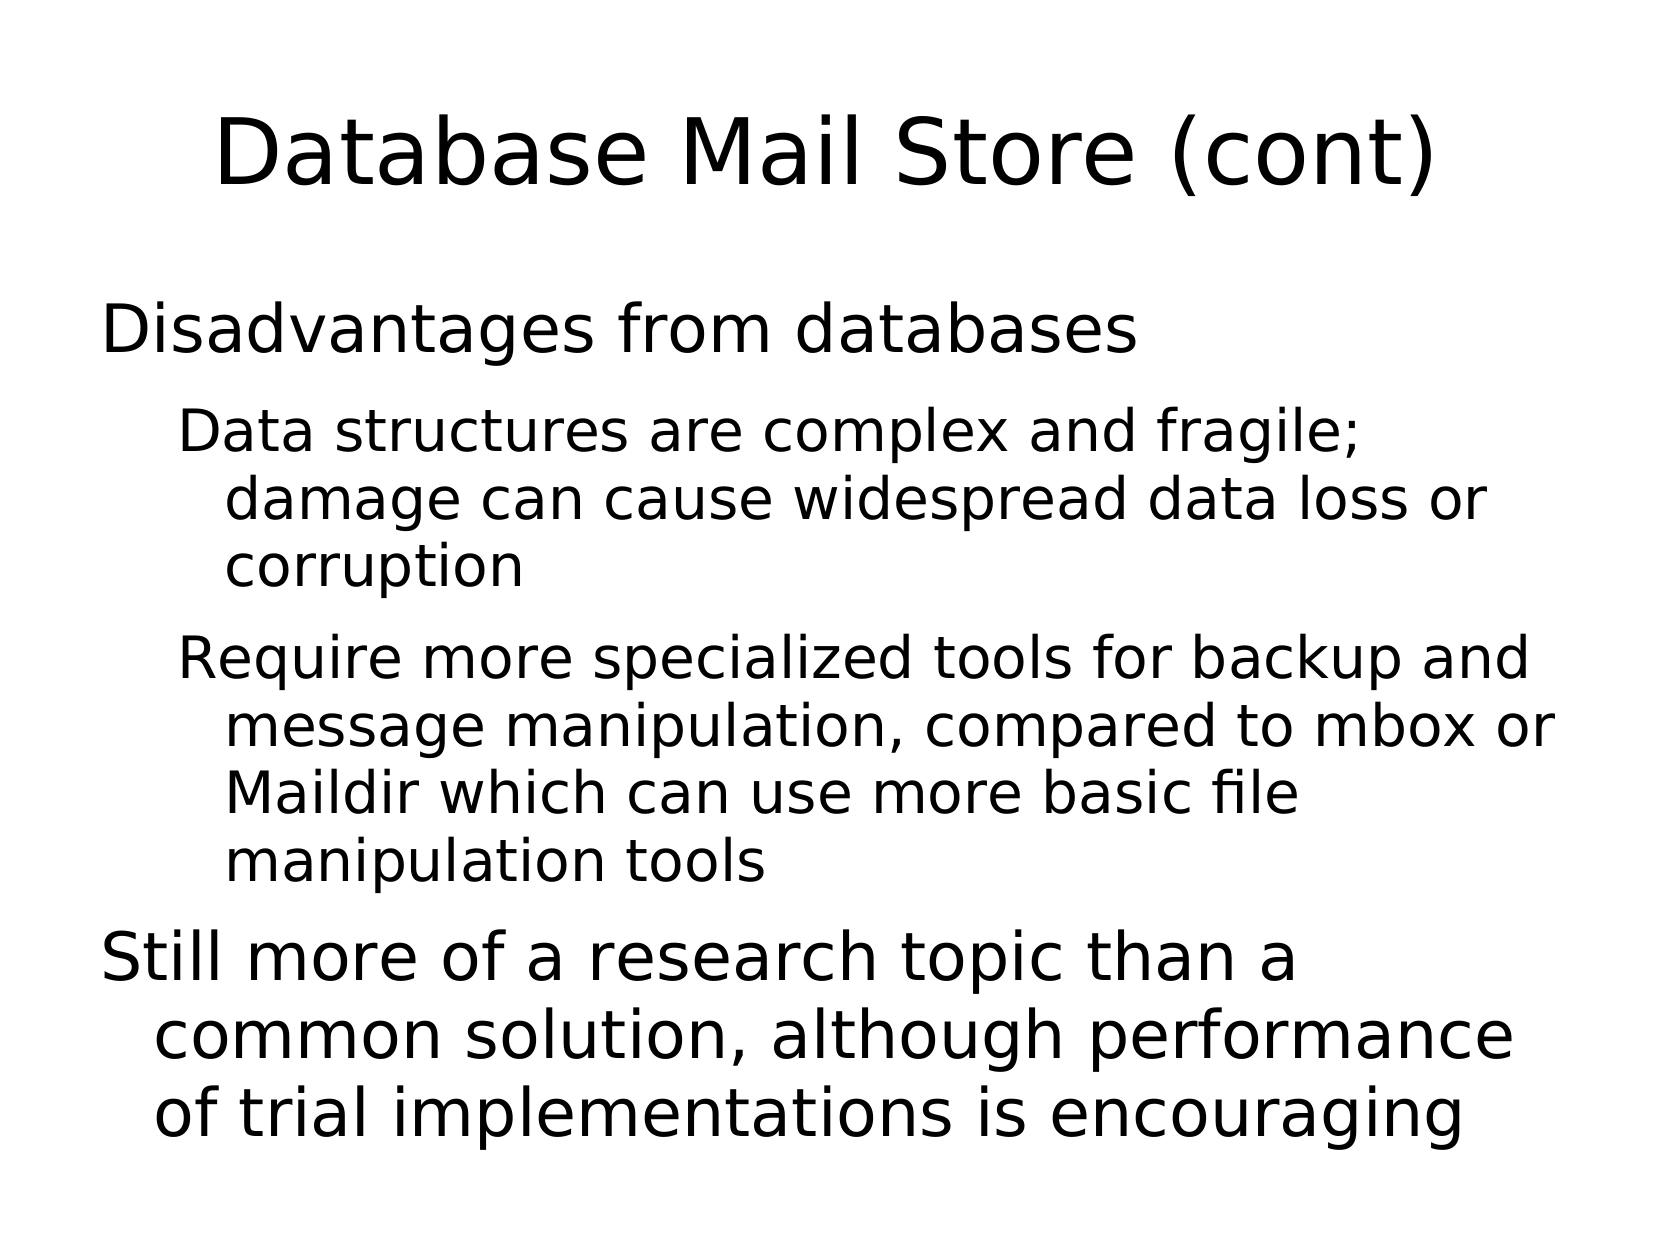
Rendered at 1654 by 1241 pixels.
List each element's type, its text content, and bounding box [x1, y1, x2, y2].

title Database Mail Store (cont) [82, 56, 1571, 250]
list Disadvantages from databases Data structures are complex and fragile; damage can cause widespread data loss or corruption Require more specialized tools for backup and message manipulation, compared to mbox or Maildir which can use more basic file manipulation tools Still more of a research topic than a common solution, although performance of trial implementations is encouraging [82, 290, 1571, 1153]
